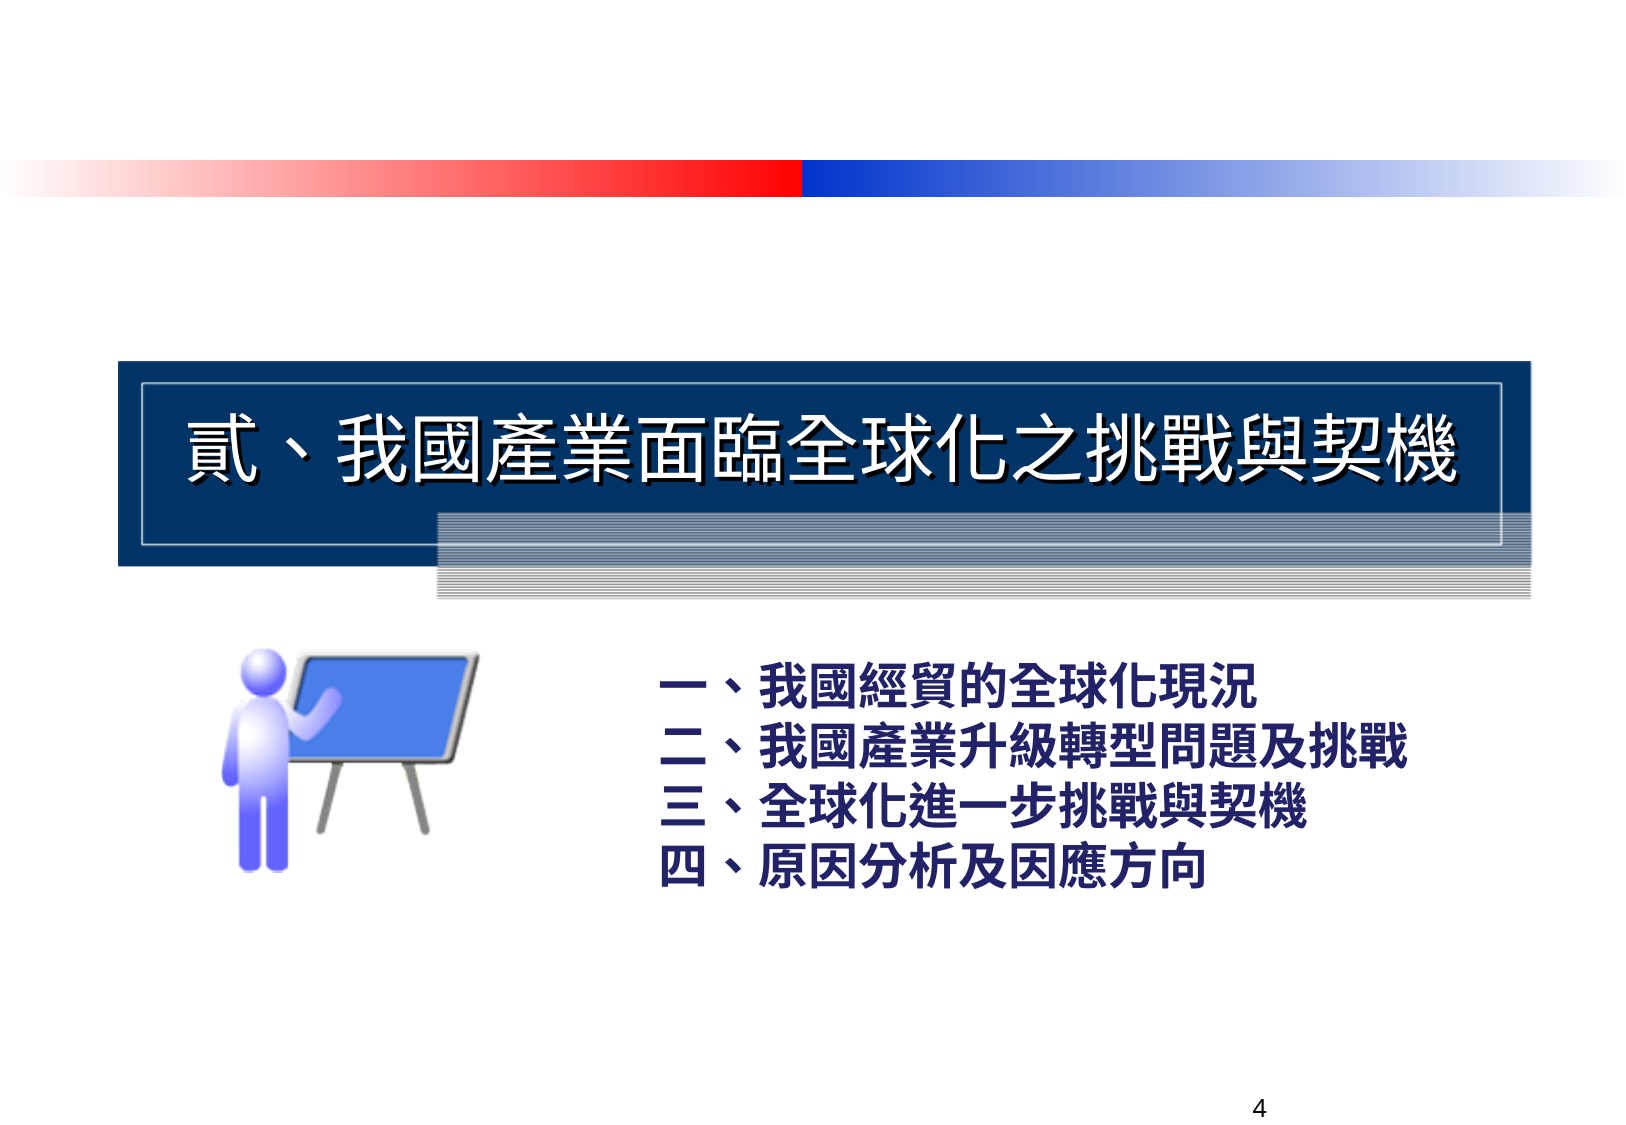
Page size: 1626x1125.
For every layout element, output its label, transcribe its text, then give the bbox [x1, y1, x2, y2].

text_box 貳、我國產業面臨全球化之挑戰與契機 [155, 394, 1489, 499]
picture [118, 361, 1534, 601]
text_box 4 [1237, 1085, 1617, 1125]
text_box 一、我國經貿的全球化現況 二、我國產業升級轉型問題及挑戰 三、全球化進一步挑戰與契機 四、原因分析及因應方向 [643, 647, 1534, 905]
picture [221, 648, 482, 873]
